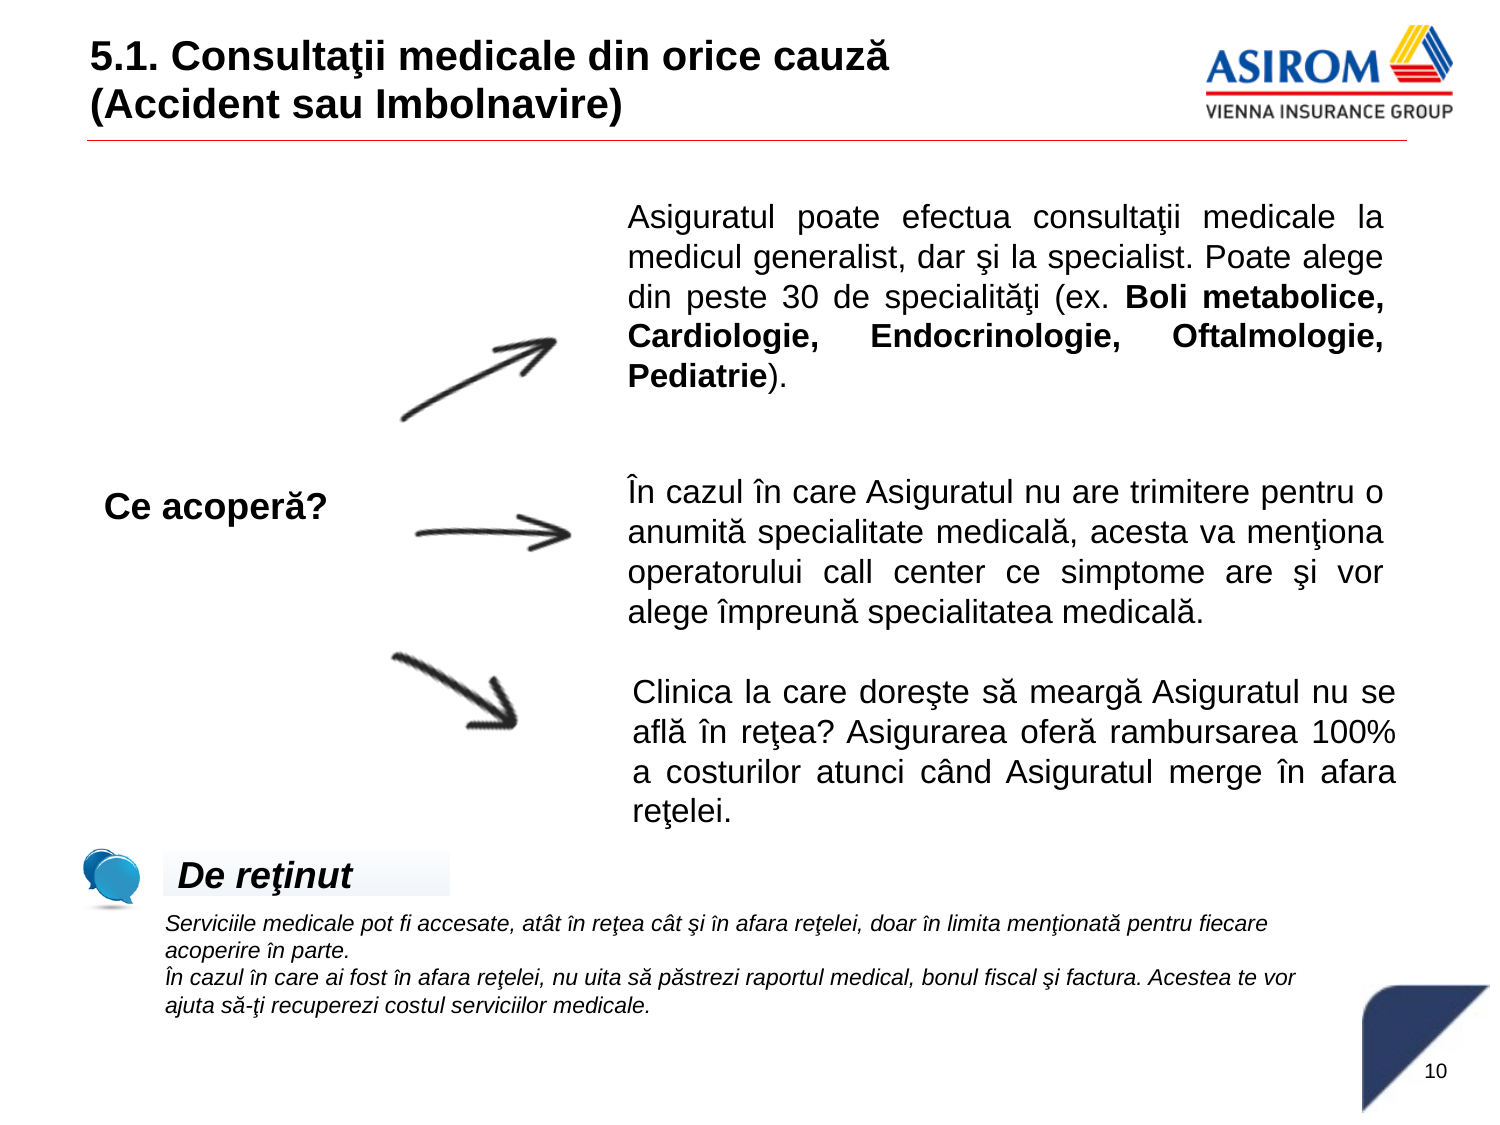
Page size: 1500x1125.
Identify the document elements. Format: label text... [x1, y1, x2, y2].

picture [1206, 12, 1453, 134]
text_box De reţinut [162, 849, 451, 897]
text_box Ce acoperă? [88, 474, 344, 535]
picture [385, 325, 566, 425]
picture [412, 500, 574, 558]
picture [75, 843, 147, 913]
text_box 5.1. Consultaţii medicale din orice cauză (Accident sau Imbolnavire) [75, 31, 1300, 134]
text_box În cazul în care Asiguratul nu are trimitere pentru o anumită specialitate medicală, acesta va menţiona operatorului call center ce simptome are şi vor alege împreună specialitatea medicală. [612, 462, 1400, 663]
text_box Asiguratul poate efectua consultaţii medicale la medicul generalist, dar şi la specialist. Poate alege din peste 30 de specialităţi (ex. Boli metabolice, Cardiologie, Endocrinologie, Oftalmologie, Pediatrie). [612, 187, 1400, 413]
picture [1362, 984, 1490, 1113]
text_box Serviciile medicale pot fi accesate, atât în reţea cât şi în afara reţelei, doar în limita menţionată pentru fiecare acoperire în parte. În cazul în care ai fost în afara reţelei, nu uita să păstrezi raportul medical, bonul fiscal şi factura. Acestea te vor ajuta să-ţi recuperezi costul serviciilor medicale. [149, 900, 1338, 1026]
text_box Clinica la care doreşte să meargă Asiguratul nu se află în reţea? Asigurarea oferă rambursarea 100% a costurilor atunci când Asiguratul merge în afara reţelei. [617, 662, 1413, 813]
picture [387, 612, 533, 754]
